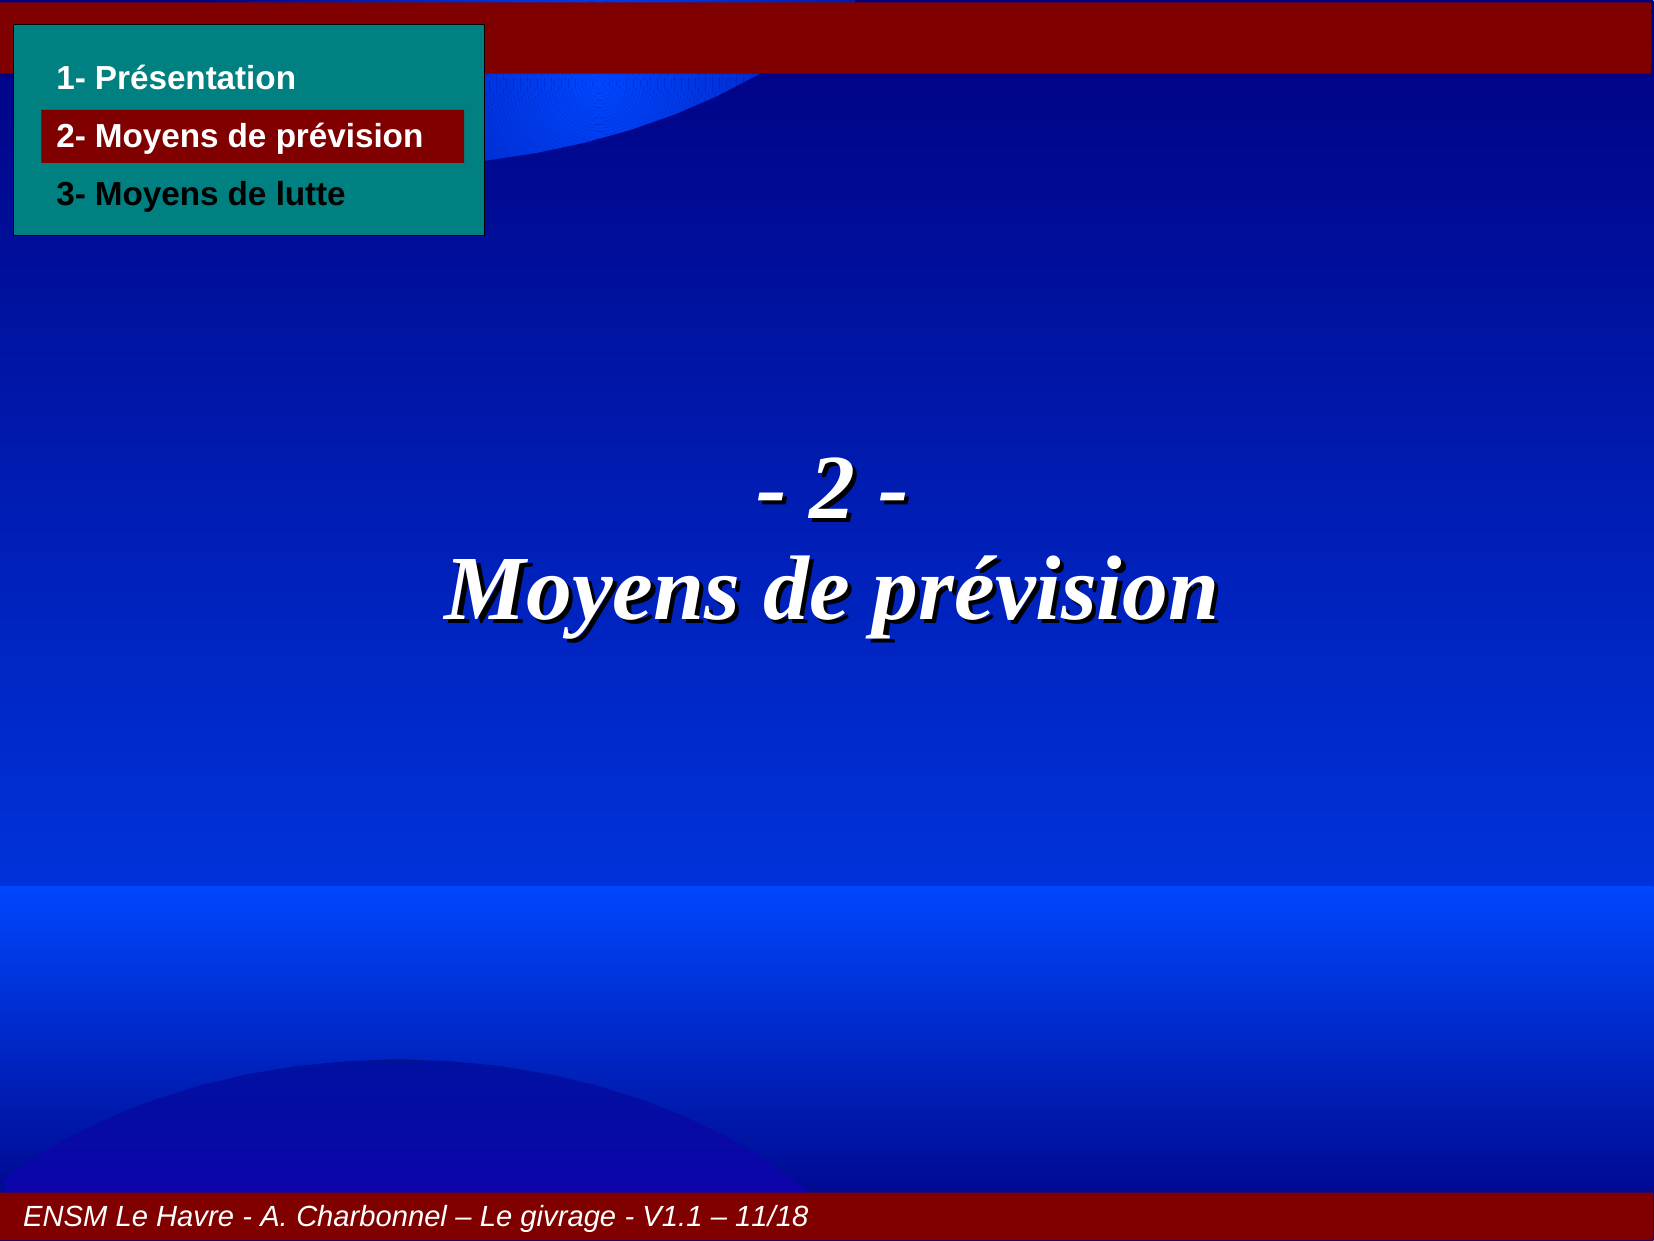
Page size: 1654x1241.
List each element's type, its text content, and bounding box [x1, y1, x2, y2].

title - 2 - Moyens de prévision [88, 436, 1577, 640]
text_box 1- Présentation [41, 51, 467, 105]
text_box ENSM Le Havre - A. Charbonnel – Le givrage - V1.1 – 11/18 [0, 1192, 1654, 1241]
text_box 3- Moyens de lutte [41, 167, 462, 222]
text_box 2- Moyens de prévision [41, 109, 465, 163]
text_box [0, 2, 1652, 236]
